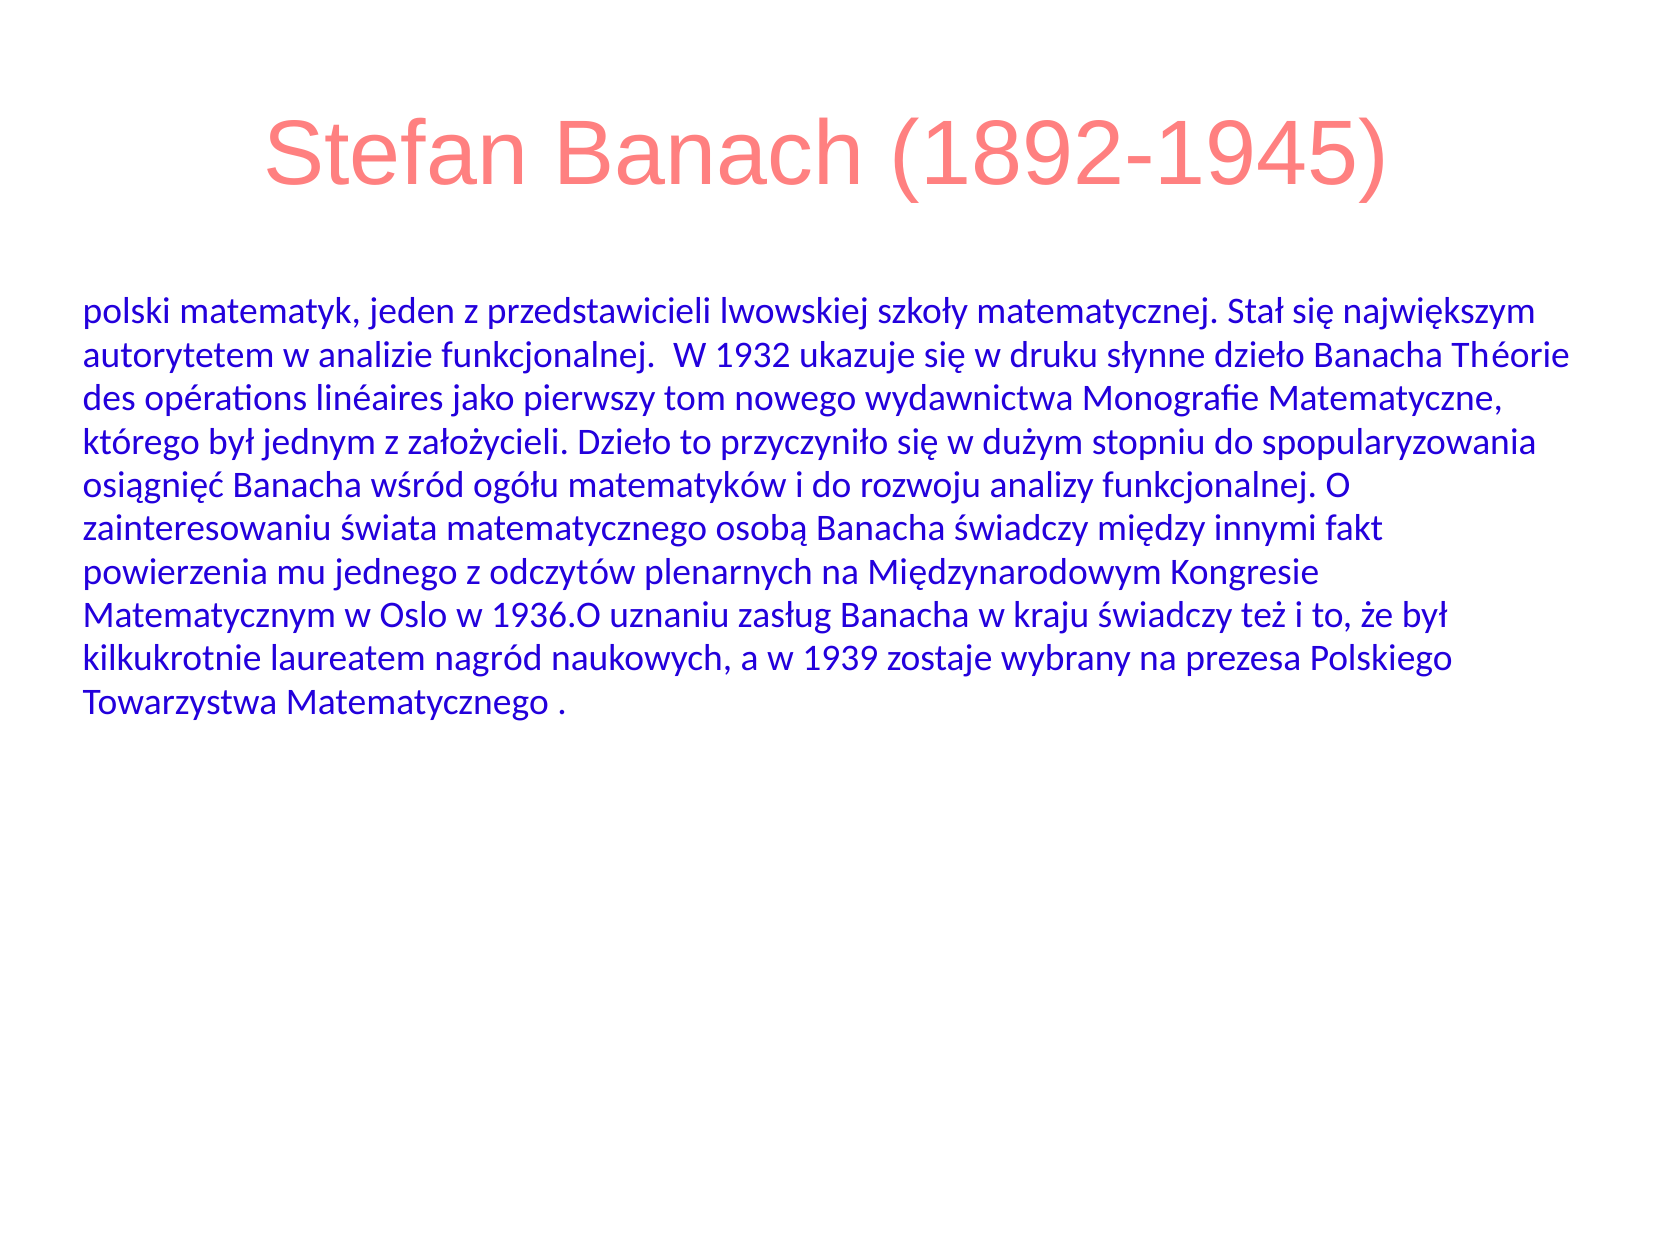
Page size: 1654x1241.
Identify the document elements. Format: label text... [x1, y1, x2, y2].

list polski matematyk, jeden z przedstawicieli lwowskiej szkoły matematycznej. Stał się największym autorytetem w analizie funkcjonalnej. W 1932 ukazuje się w druku słynne dzieło Banacha Théorie des opérations linéaires jako pierwszy tom nowego wydawnictwa Monografie Matematyczne, którego był jednym z założycieli. Dzieło to przyczyniło się w dużym stopniu do spopularyzowania osiągnięć Banacha wśród ogółu matematyków i do rozwoju analizy funkcjonalnej. O zainteresowaniu świata matematycznego osobą Banacha świadczy między innymi fakt powierzenia mu jednego z odczytów plenarnych na Międzynarodowym Kongresie Matematycznym w Oslo w 1936.O uznaniu zasług Banacha w kraju świadczy też i to, że był kilkukrotnie laureatem nagród naukowych, a w 1939 zostaje wybrany na prezesa Polskiego Towarzystwa Matematycznego . [82, 290, 1571, 1109]
title Stefan Banach (1892-1945) [82, 49, 1571, 257]
